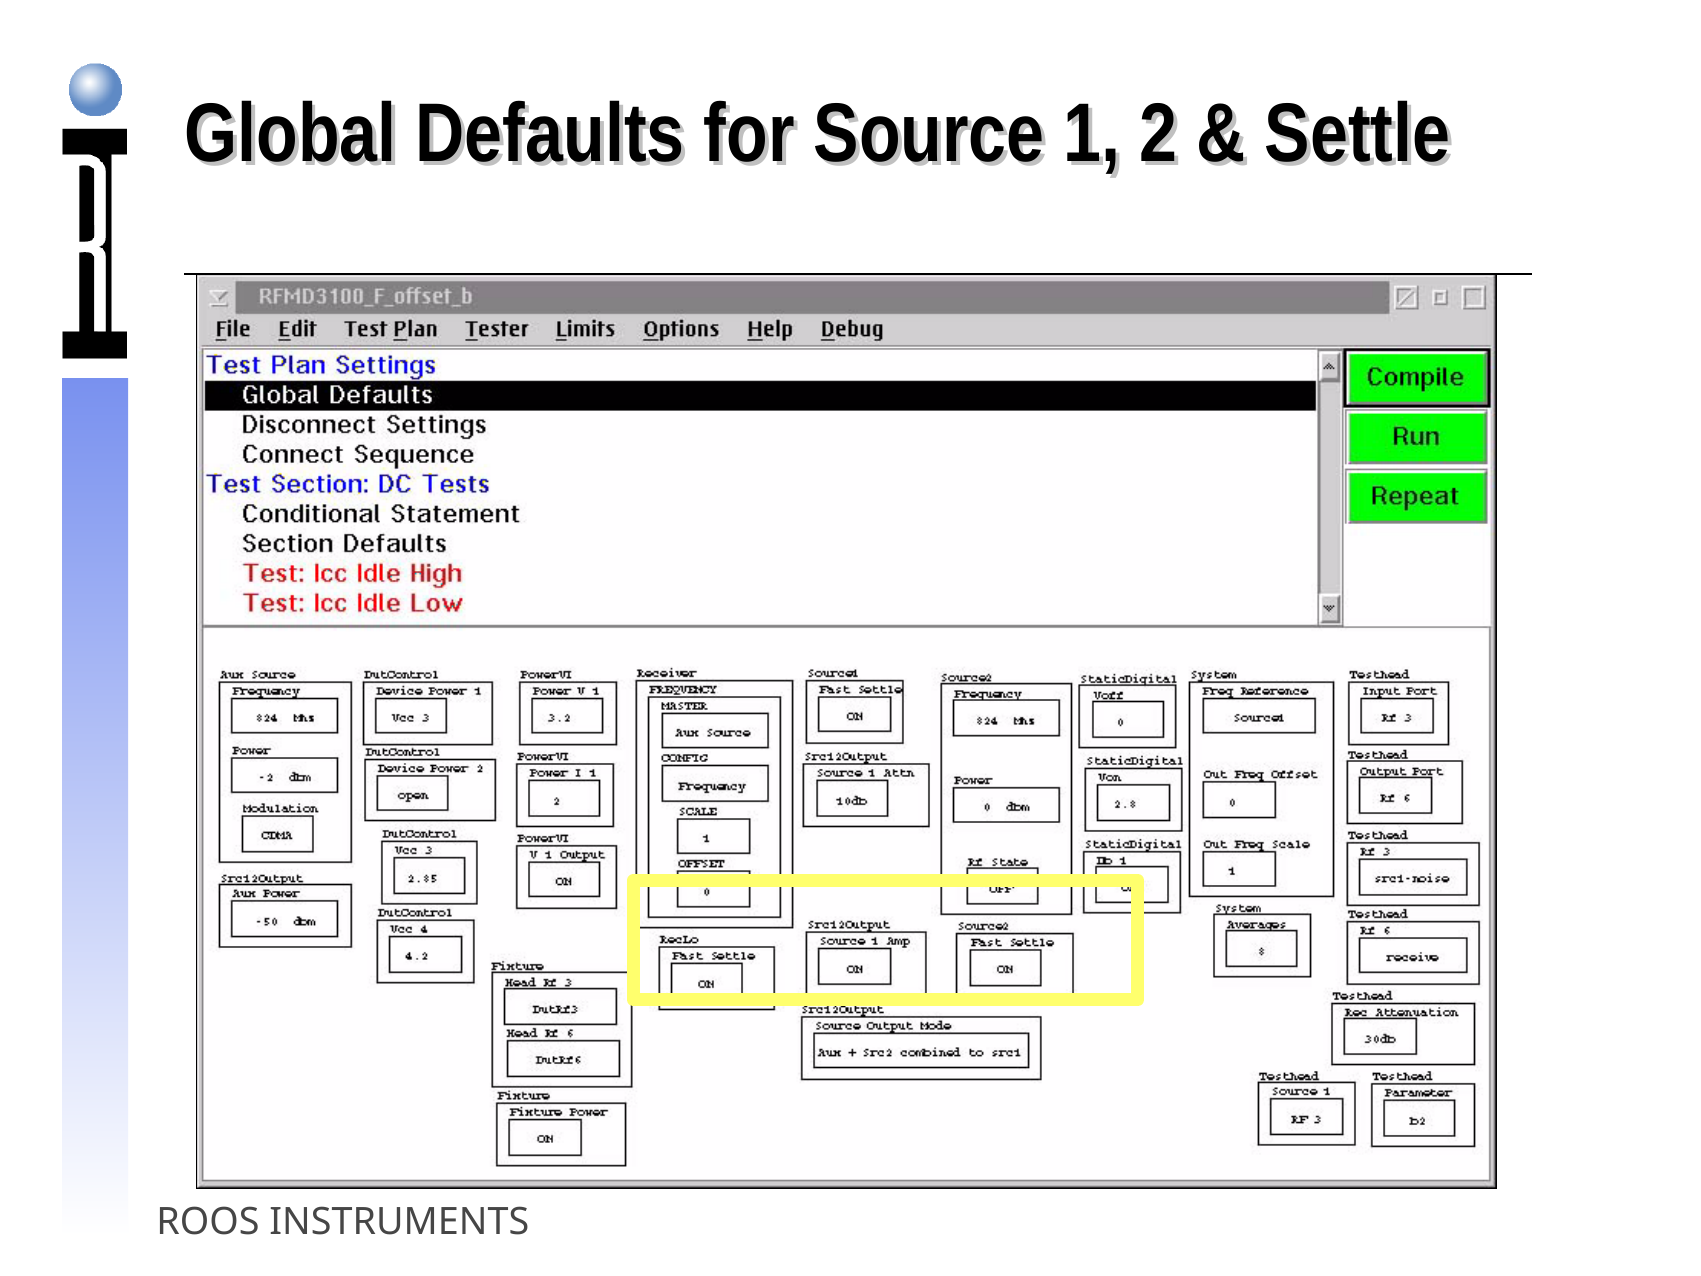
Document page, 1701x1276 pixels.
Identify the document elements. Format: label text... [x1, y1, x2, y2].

picture [196, 274, 1497, 1189]
text_box Global Defaults for Source 1, 2 & Settle [184, 92, 1539, 274]
